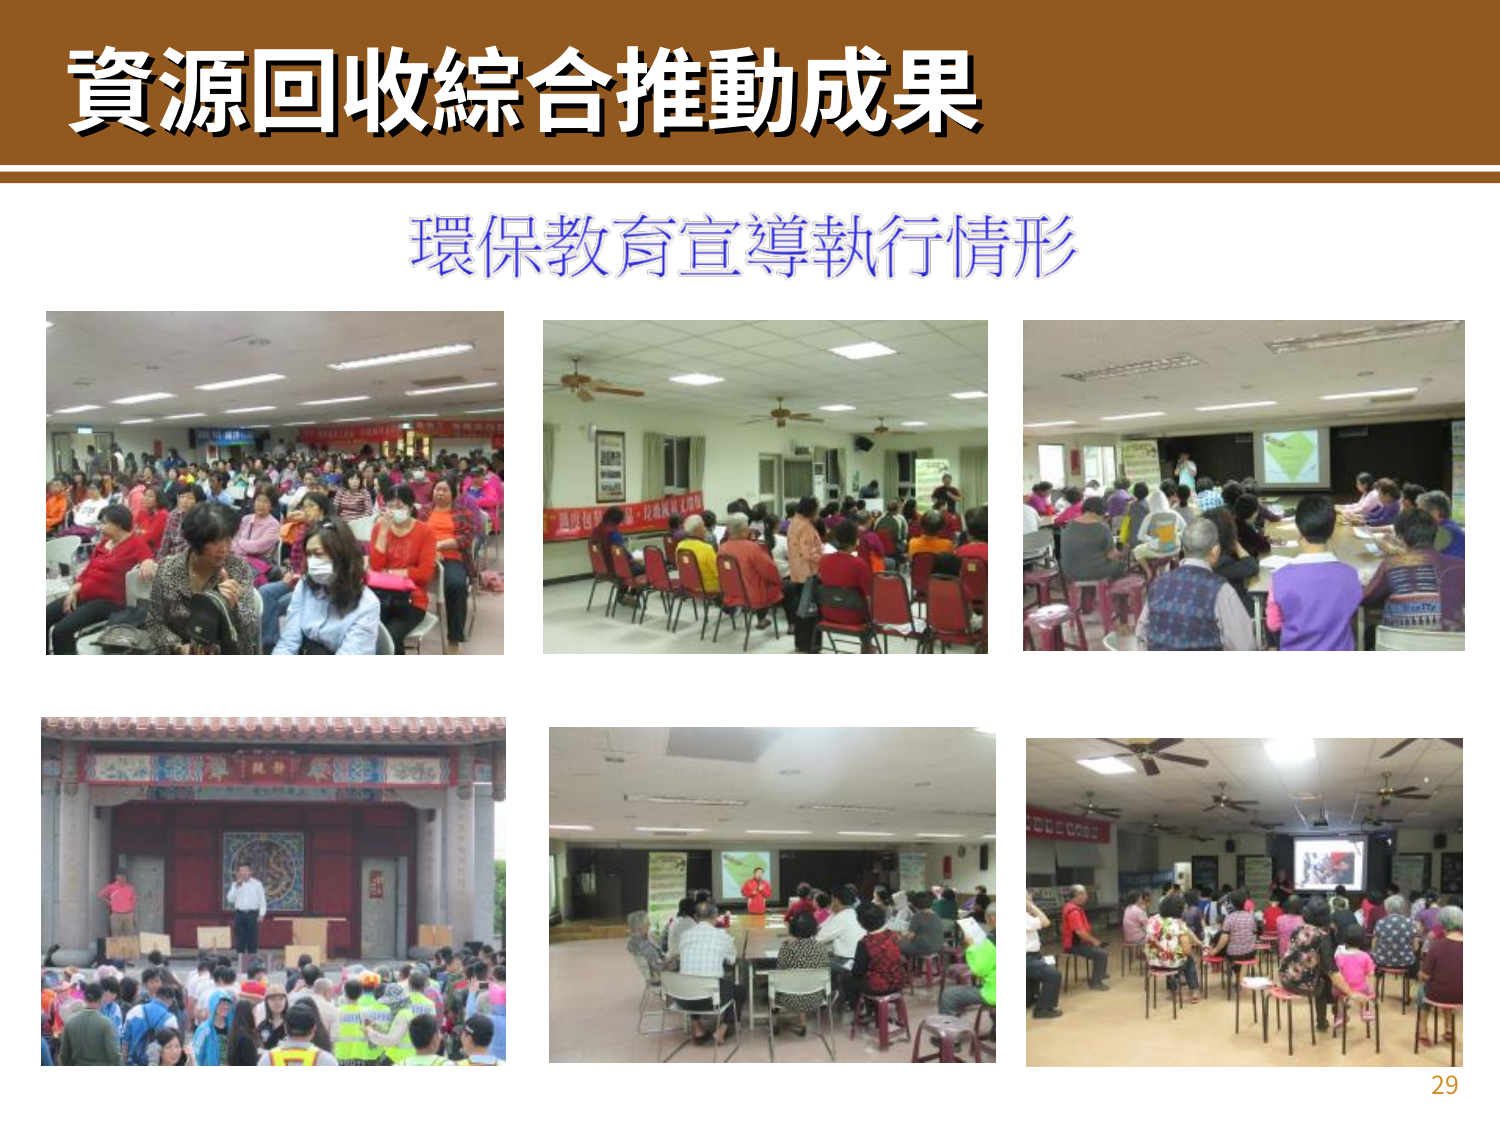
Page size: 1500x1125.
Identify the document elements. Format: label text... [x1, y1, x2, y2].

picture [26, 194, 1460, 291]
picture [543, 320, 988, 654]
picture [549, 727, 996, 1063]
picture [46, 311, 504, 655]
picture [1023, 320, 1465, 651]
text_box <編號> [1350, 1061, 1475, 1103]
title 資源回收綜合推動成果 [50, 19, 1476, 157]
picture [41, 717, 506, 1066]
picture [1026, 738, 1463, 1067]
